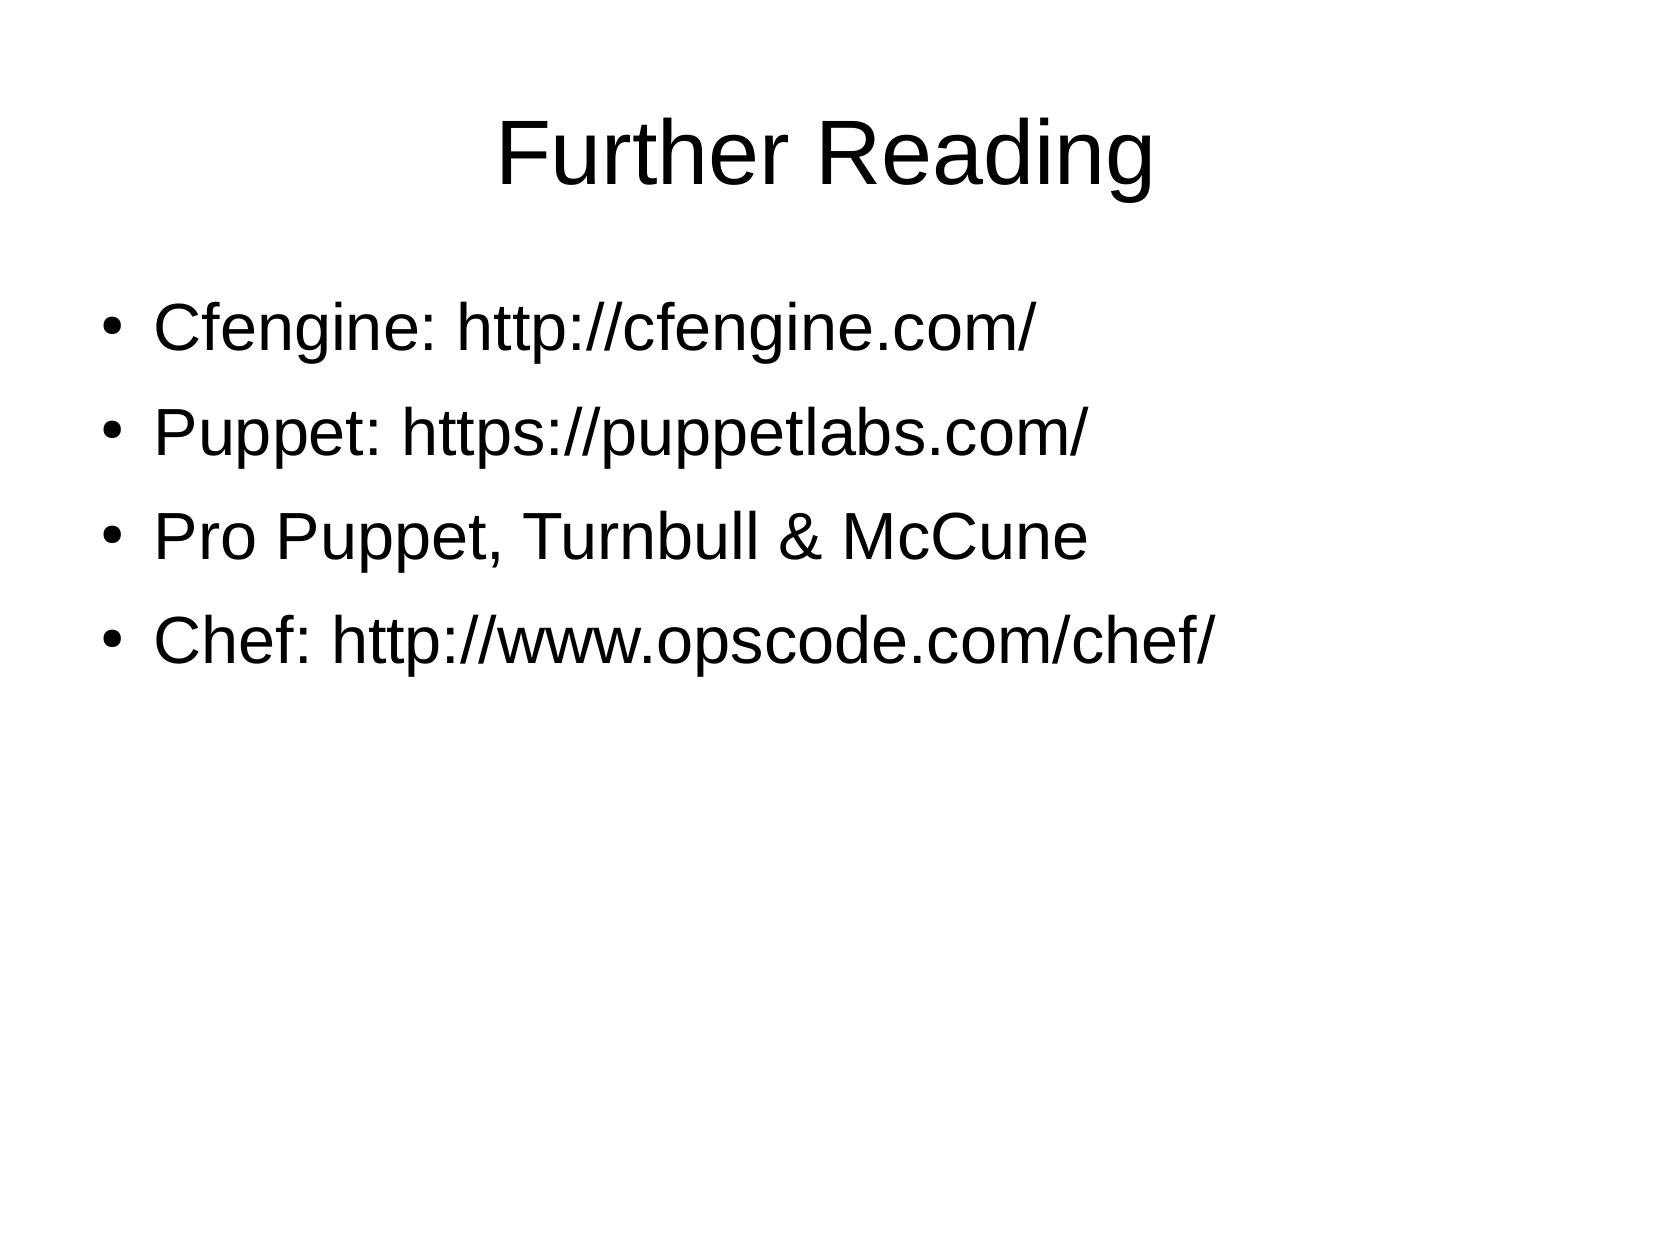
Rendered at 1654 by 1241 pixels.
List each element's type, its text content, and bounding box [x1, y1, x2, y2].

list Cfengine: http://cfengine.com/ Puppet: https://puppetlabs.com/ Pro Puppet, Turnbull & McCune Chef: http://www.opscode.com/chef/ [82, 290, 1571, 1109]
title Further Reading [82, 49, 1571, 257]
